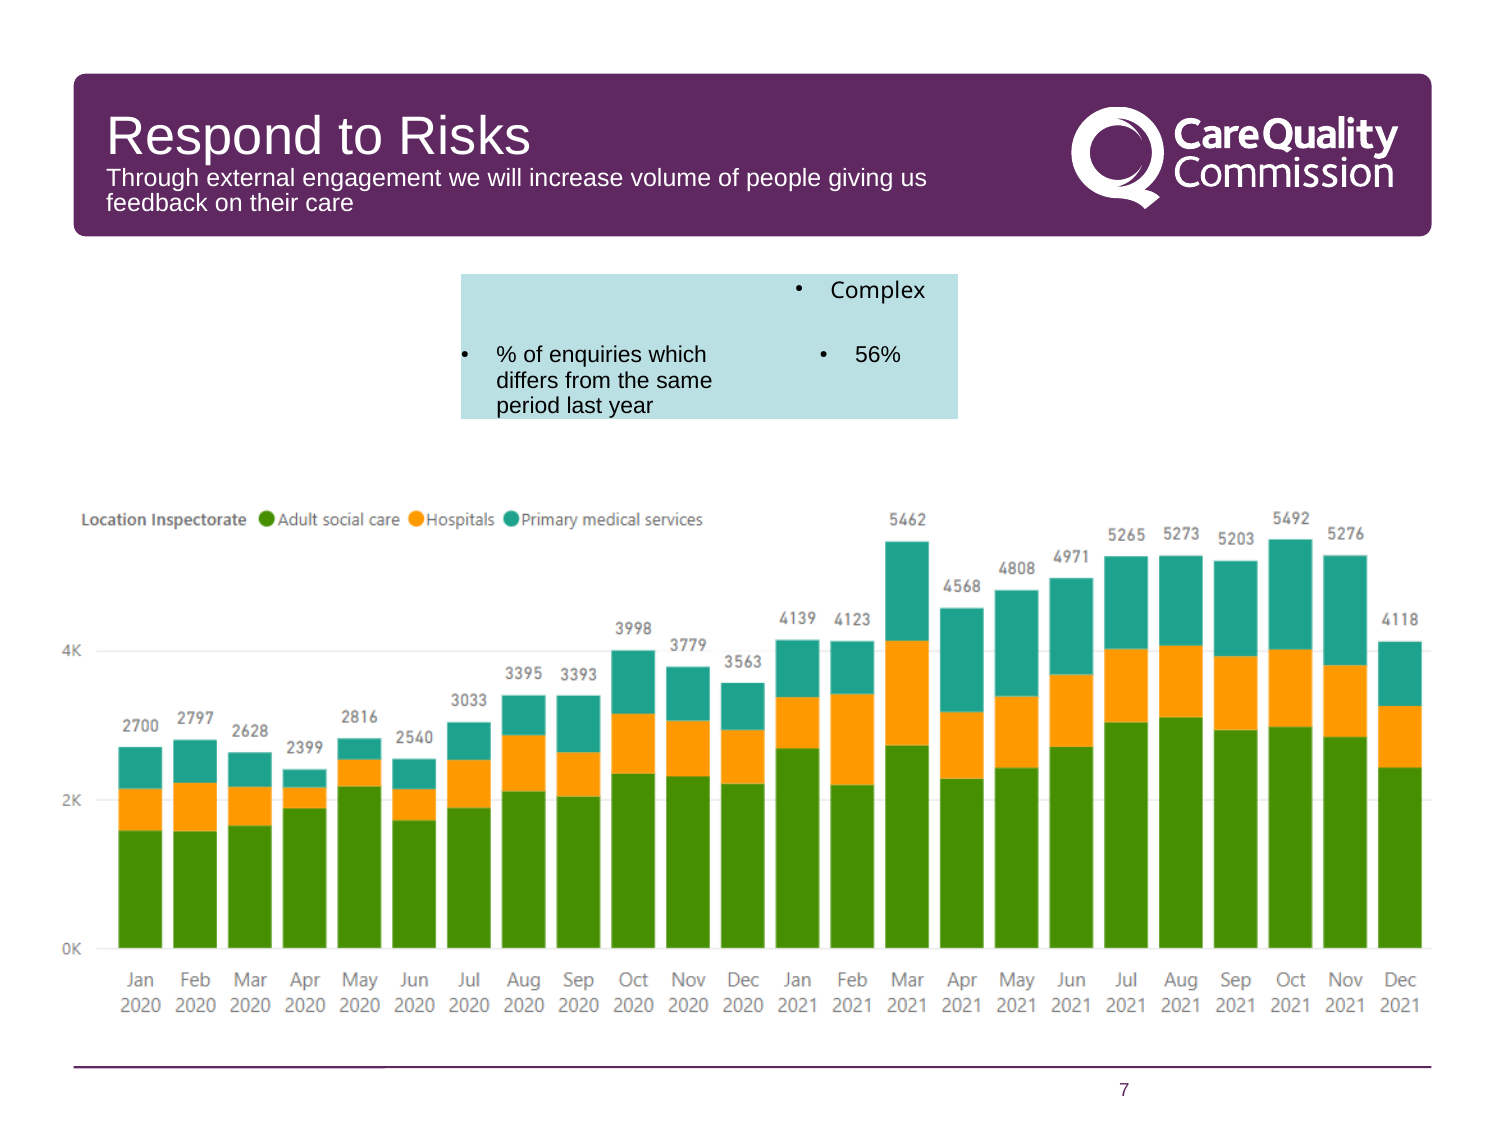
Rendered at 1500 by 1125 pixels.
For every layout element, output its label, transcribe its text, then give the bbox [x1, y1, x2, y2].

table_header Complex [763, 274, 958, 342]
picture [48, 493, 1432, 1026]
text_box 7 [1119, 1026, 1432, 1101]
table_cell % of enquiries which differs from the same period last year [461, 342, 763, 419]
table_cell 56% [763, 342, 958, 419]
title Respond to Risks Through external engagement we will increase volume of people giving us feedback on their care [106, 79, 1022, 248]
table_header [461, 274, 763, 342]
